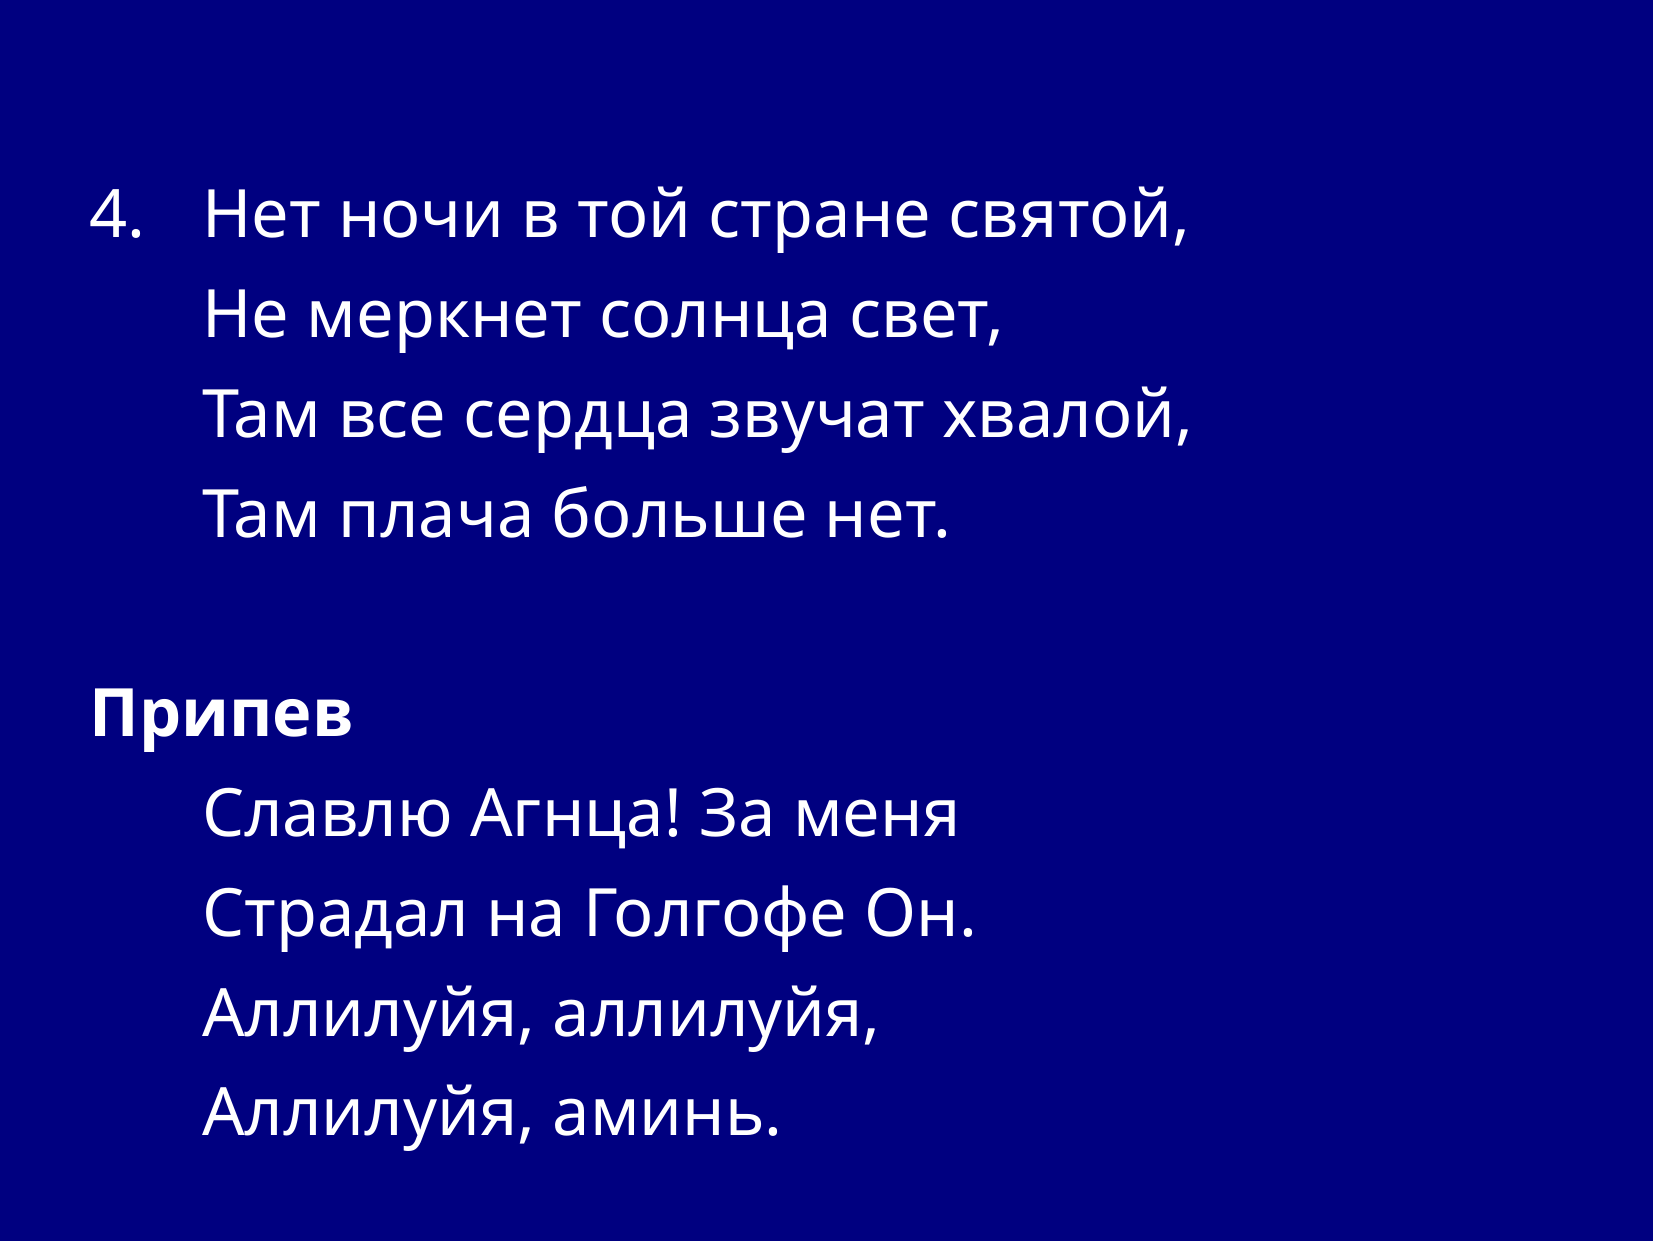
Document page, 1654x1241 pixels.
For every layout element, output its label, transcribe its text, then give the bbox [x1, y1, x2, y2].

text_box 4. Нет ночи в той стране святой, Не меркнет солнца свет, Там все сердца звучат хвалой, Там плача больше нет. Припев Славлю Агнца! За меня Страдал на Голгофе Он. Аллилуйя, аллилуйя, Аллилуйя, аминь. [75, 150, 1576, 1163]
